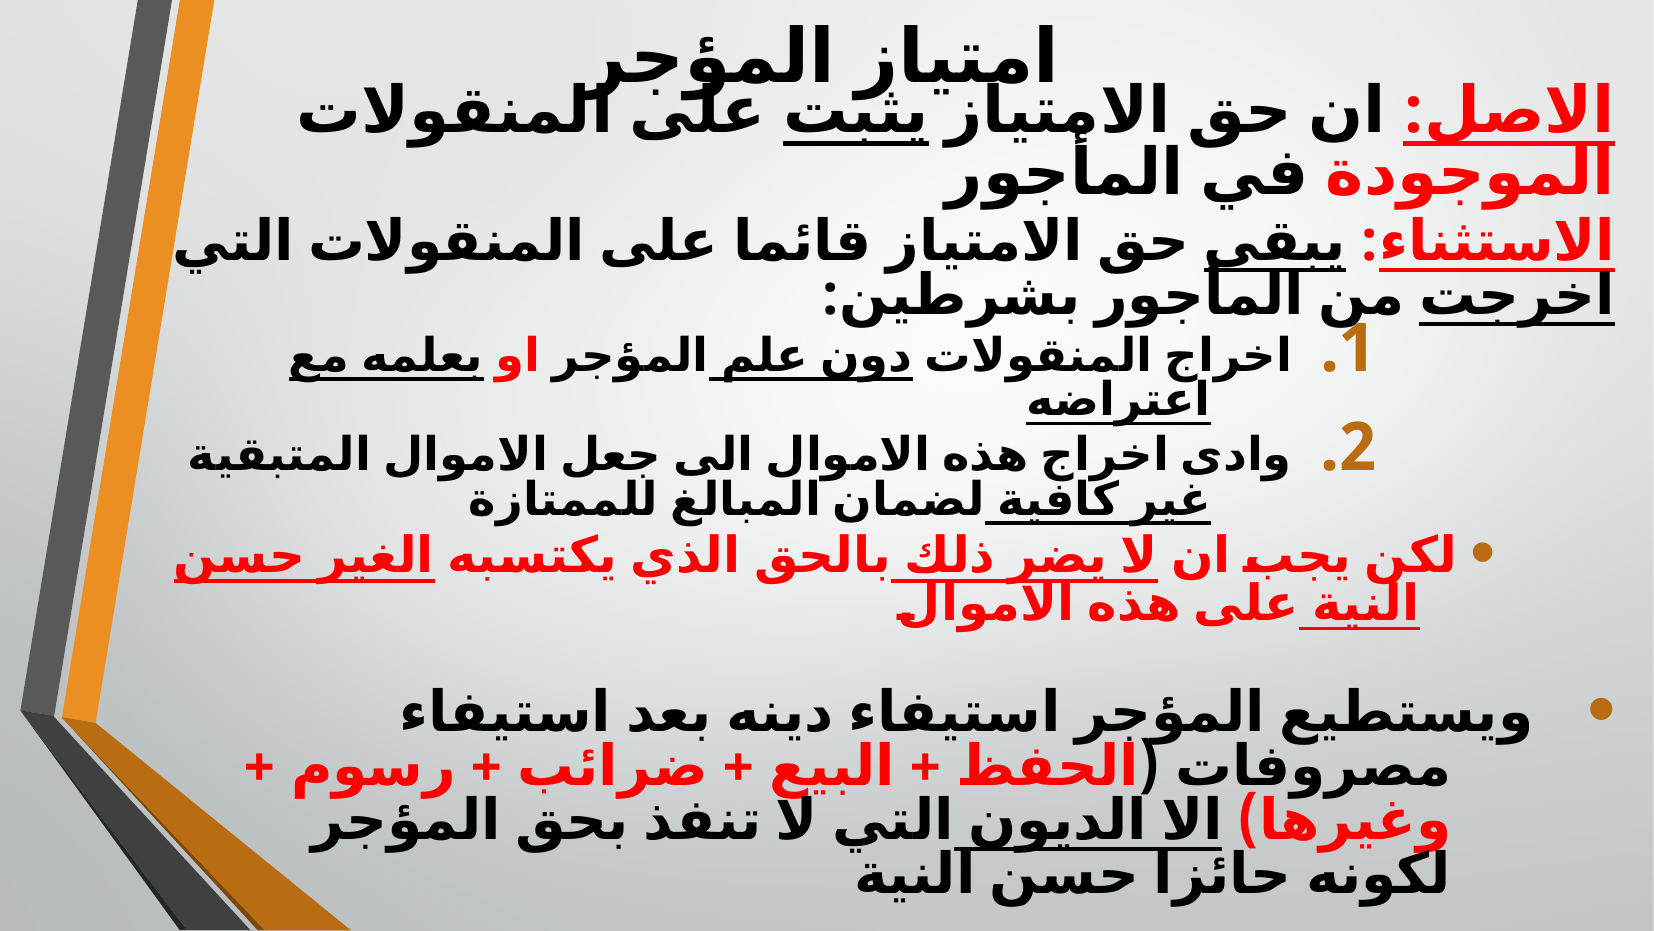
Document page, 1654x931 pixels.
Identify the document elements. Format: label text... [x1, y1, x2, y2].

title امتياز المؤجر [77, 0, 1567, 76]
list الاصل: ان حق الامتياز يثبت على المنقولات الموجودة في المأجور الاستثناء: يبقى حق الامتياز قائما على المنقولات التي اخرجت من المأجور بشرطين: اخراج المنقولات دون علم المؤجر او بعلمه مع اعتراضه وادى اخراج هذه الاموال الى جعل الاموال المتبقية غير كافية لضمان المبالغ للممتازة لكن يجب ان لا يضر ذلك بالحق الذي يكتسبه الغير حسن النية على هذه الاموال ويستطيع المؤجر استيفاء دينه بعد استيفاء مصروفات (الحفظ + البيع + ضرائب + رسوم + وغيرها) الا الديون التي لا تنفذ بحق المؤجر لكونه حائزا حسن النية [141, 75, 1631, 919]
